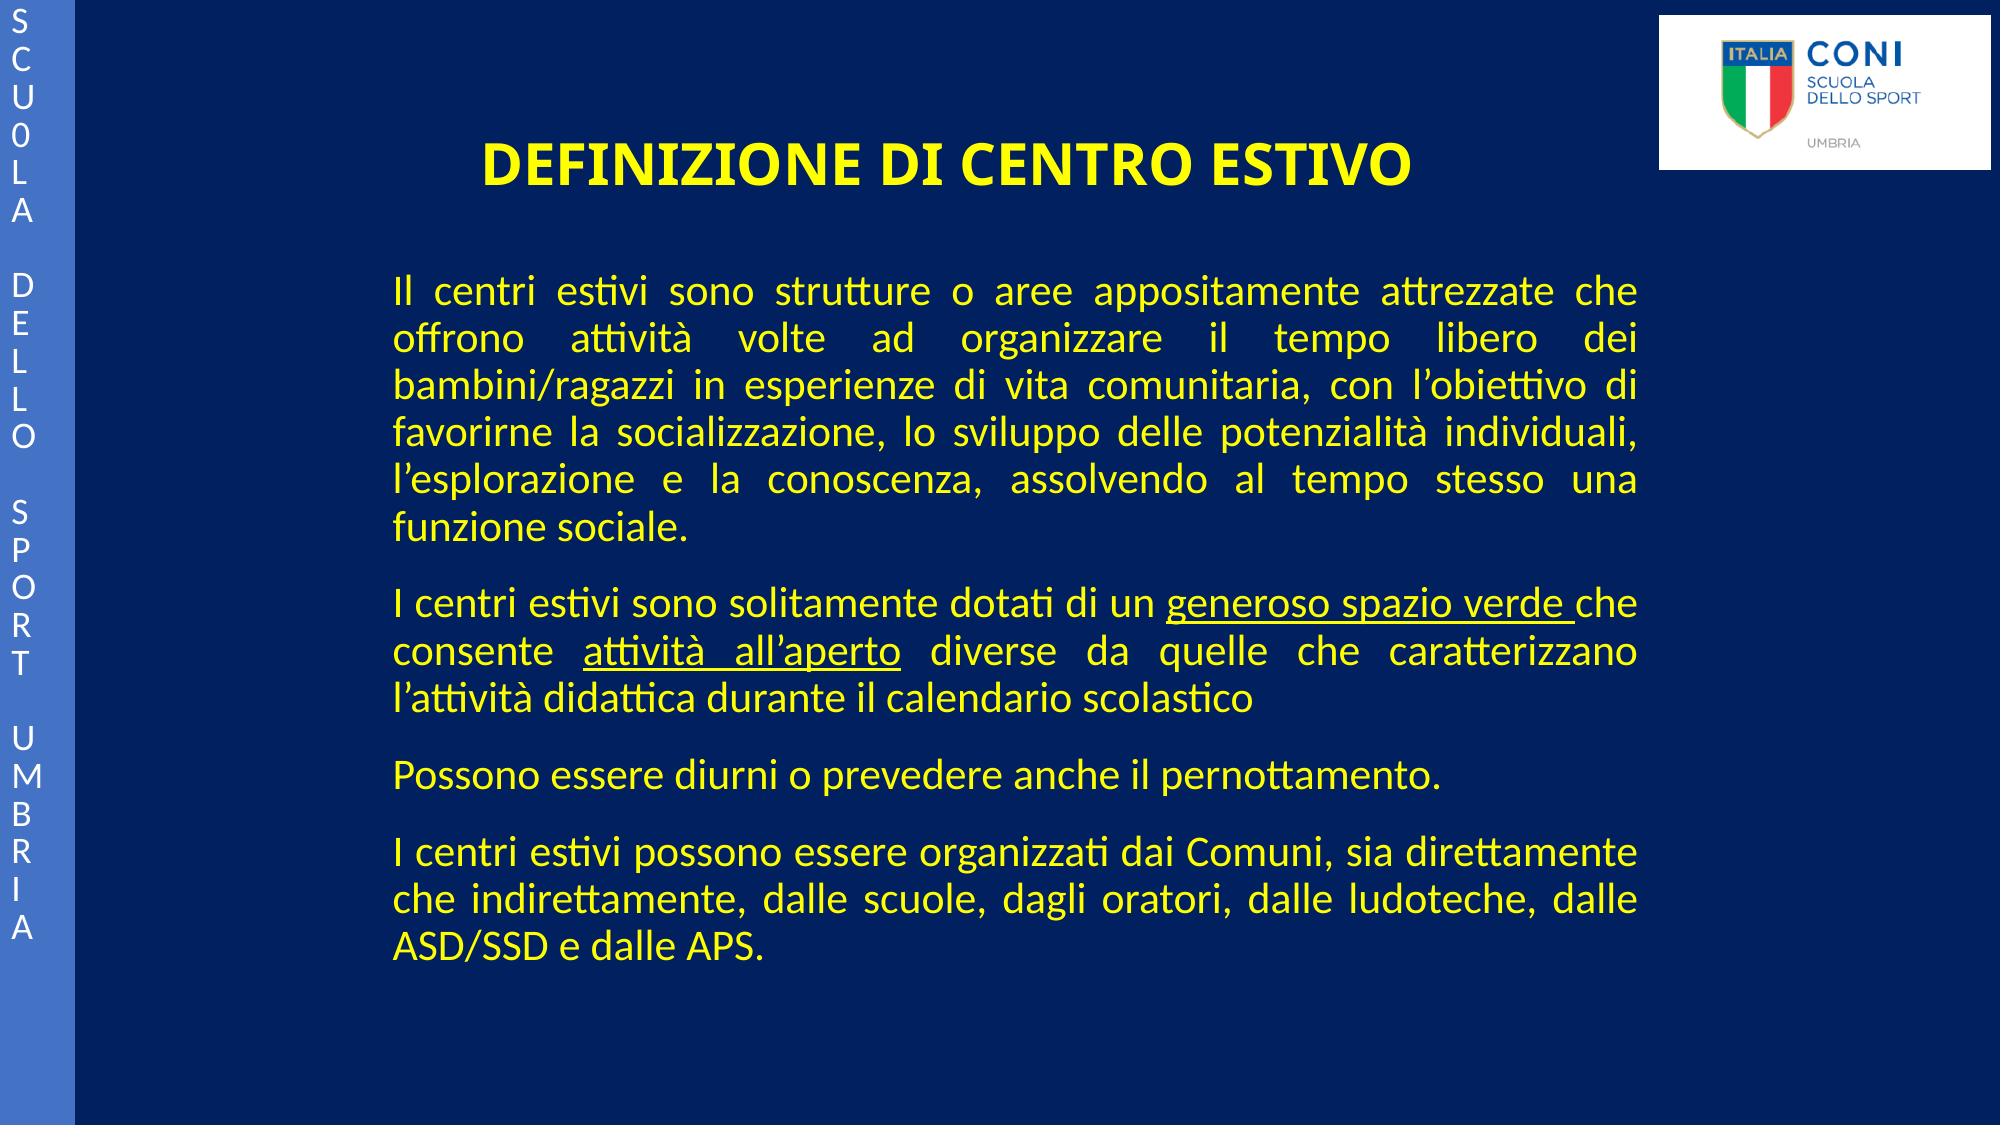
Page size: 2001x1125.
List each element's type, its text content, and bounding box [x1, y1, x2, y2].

picture [1659, 15, 1991, 170]
list Il centri estivi sono strutture o aree appositamente attrezzate che offrono attività volte ad organizzare il tempo libero dei bambini/ragazzi in esperienze di vita comunitaria, con l’obiettivo di favorirne la socializzazione, lo sviluppo delle potenzialità individuali, l’esplorazione e la conoscenza, assolvendo al tempo stesso una funzione sociale. I centri estivi sono solitamente dotati di un generoso spazio verde che consente attività all’aperto diverse da quelle che caratterizzano l’attività didattica durante il calendario scolastico Possono essere diurni o prevedere anche il pernottamento. I centri estivi possono essere organizzati dai Comuni, sia direttamente che indirettamente, dalle scuole, dagli oratori, dalle ludoteche, dalle ASD/SSD e dalle APS. [377, 259, 1653, 1010]
title DEFINIZIONE DI CENTRO ESTIVO [330, 127, 1564, 284]
table_header S C U 0 L A D E L L O S P O R T U M B R I A [0, 0, 75, 1125]
